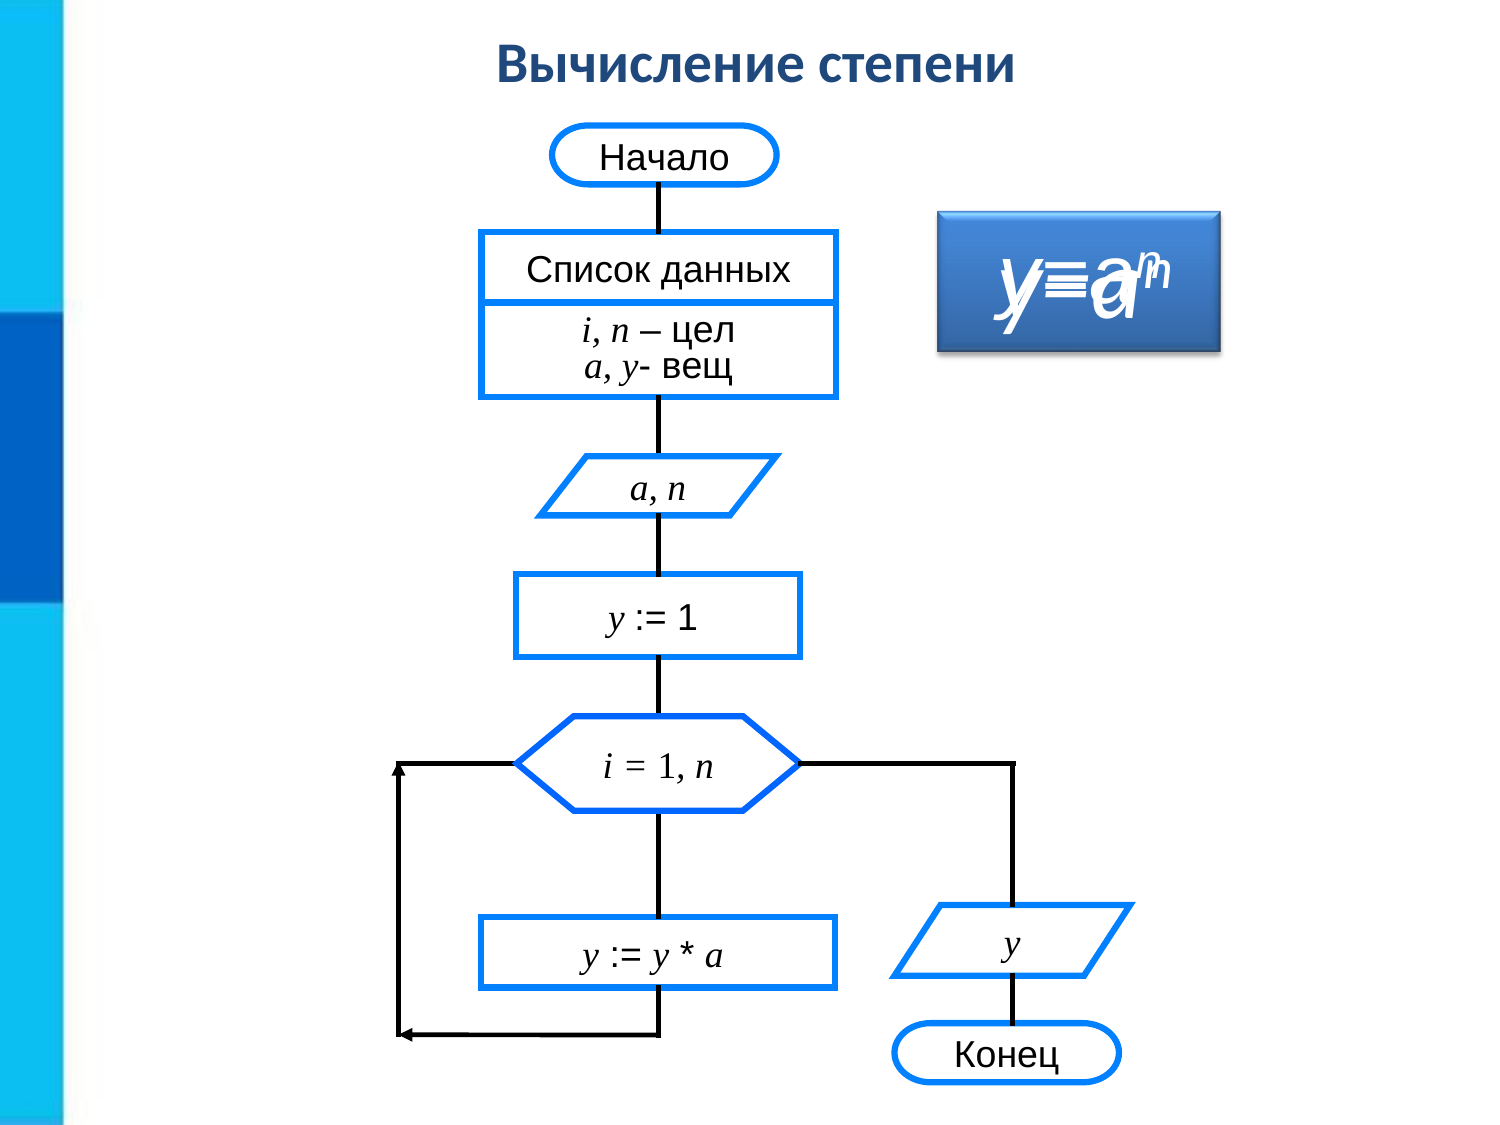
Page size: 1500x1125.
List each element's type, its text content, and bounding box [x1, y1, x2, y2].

text_box y := y * a [481, 916, 836, 988]
picture [0, 0, 1500, 1125]
text_box y := 1 [516, 574, 801, 657]
text_box a, n [540, 456, 777, 516]
text_box Вычисление степени [88, 30, 1425, 102]
text_box Список данных [481, 231, 836, 302]
text_box i, n – цел a, y- вещ [481, 302, 836, 398]
text_box y=an [960, 212, 1178, 328]
text_box Конец [894, 1023, 1119, 1083]
text_box i = 1, n [516, 716, 798, 811]
text_box y [894, 904, 1131, 976]
text_box Начало [552, 125, 777, 185]
text_box y=an [937, 210, 1219, 347]
